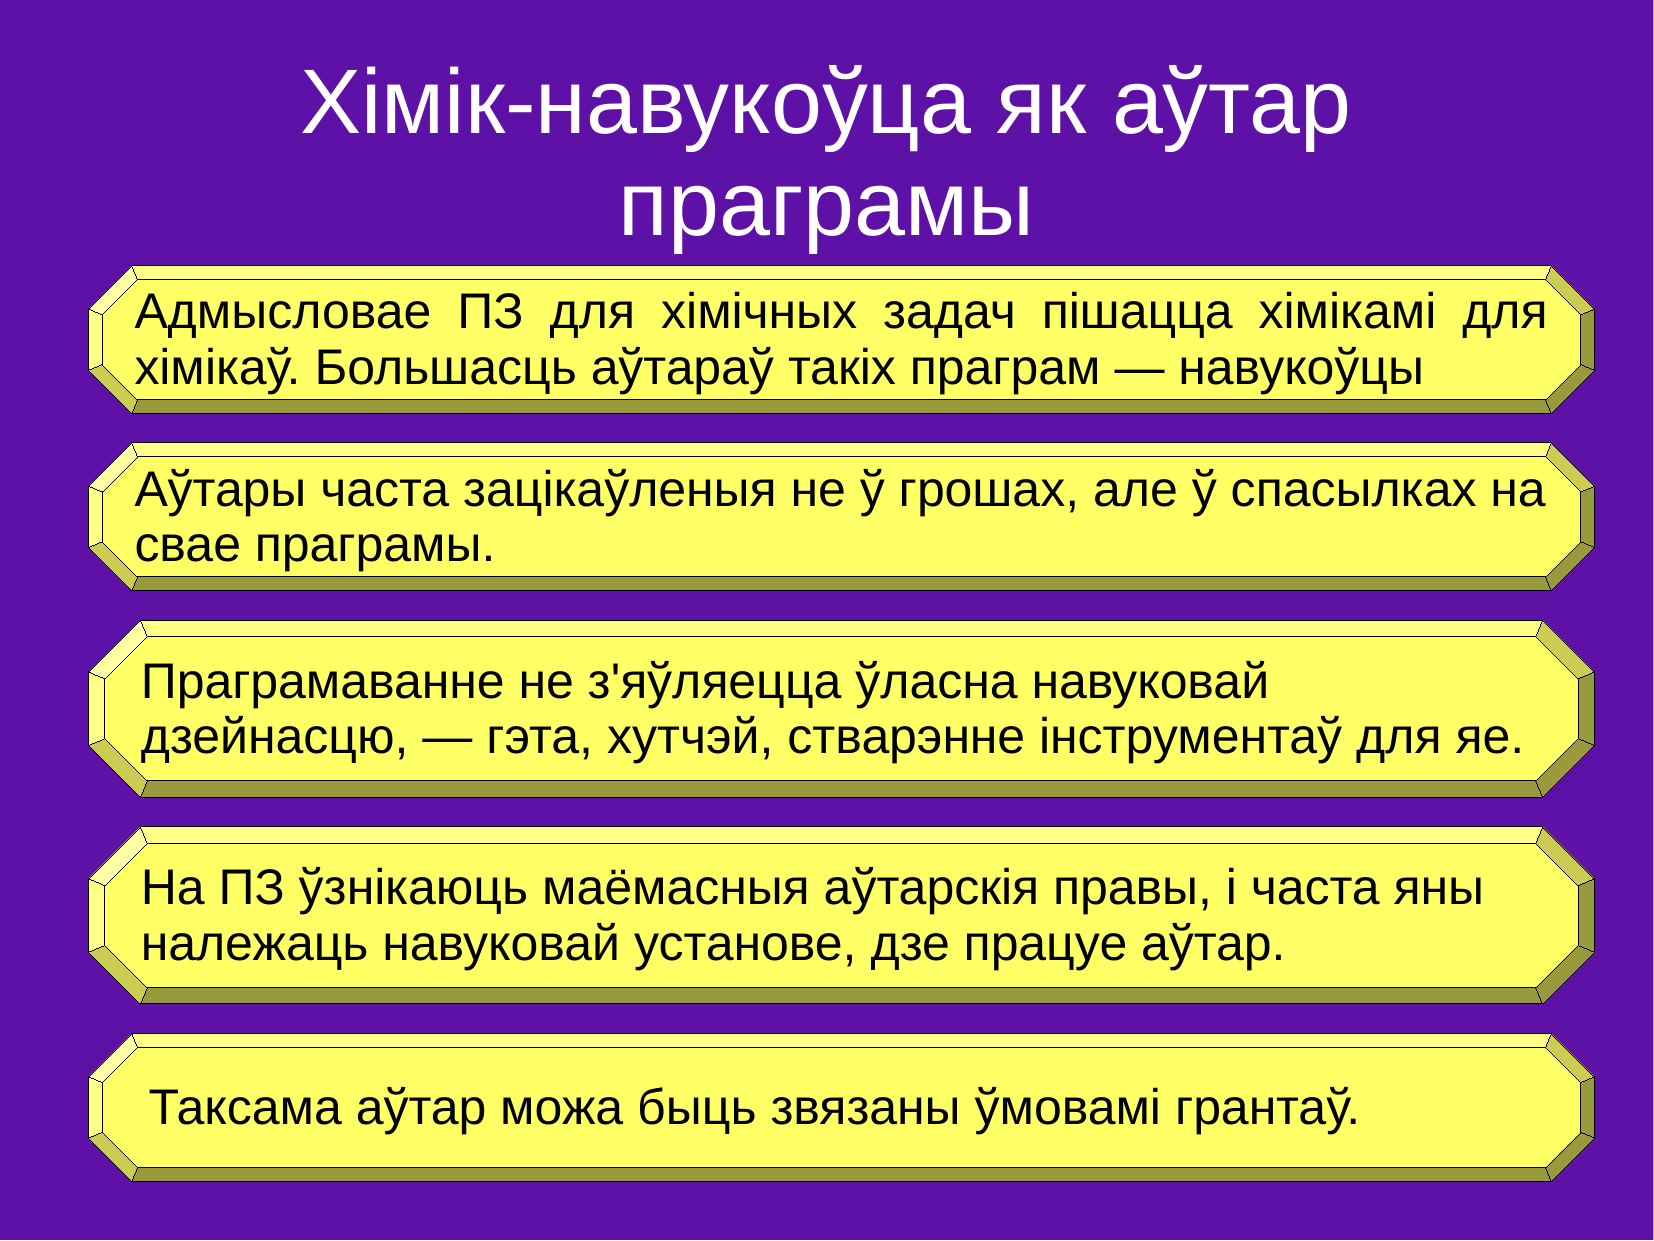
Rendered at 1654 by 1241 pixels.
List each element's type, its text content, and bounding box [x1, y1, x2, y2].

text_box Адмысловае ПЗ для хімічных задач пішацца хімікамі для хімікаў. Большасць аўтараў такіх праграм ― навукоўцы [103, 280, 1580, 399]
title Хімік-навукоўца як аўтар праграмы [82, 50, 1571, 256]
text_box Аўтары часта зацікаўленыя не ў грошах, але ў спасылках на свае праграмы. [103, 457, 1580, 576]
text_box Таксама аўтар можа быць звязаны ўмовамі грантаў. [103, 1048, 1580, 1167]
text_box Праграмаванне не з'яўляецца ўласна навуковай дзейнасцю, ― гэта, хутчэй, стварэнне інструментаў для яе. [105, 637, 1578, 780]
text_box На ПЗ ўзнікаюць маёмасныя аўтарскія правы, і часта яны належаць навуковай установе, дзе працуе аўтар. [105, 844, 1578, 987]
